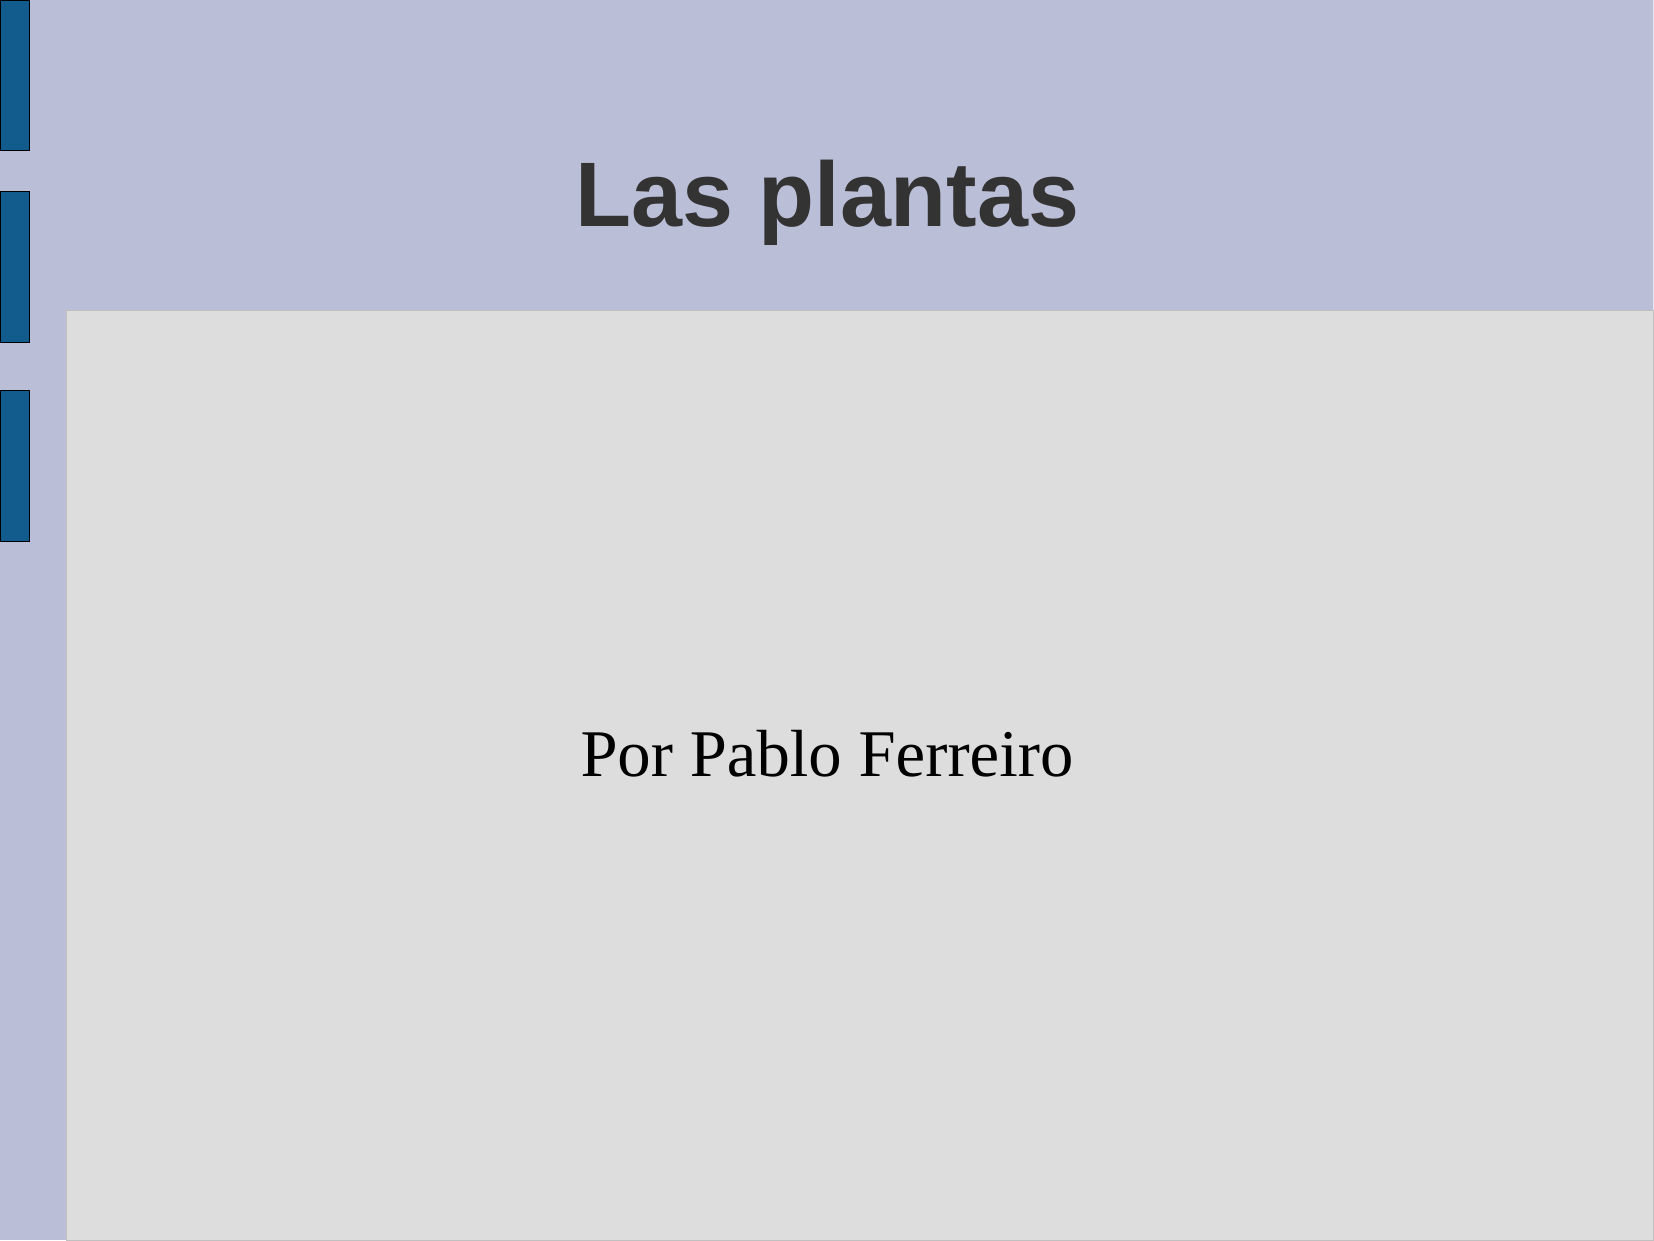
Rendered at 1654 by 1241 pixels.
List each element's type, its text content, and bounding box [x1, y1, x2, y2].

subtitle Por Pablo Ferreiro [121, 352, 1534, 1156]
title Las plantas [121, 98, 1534, 291]
